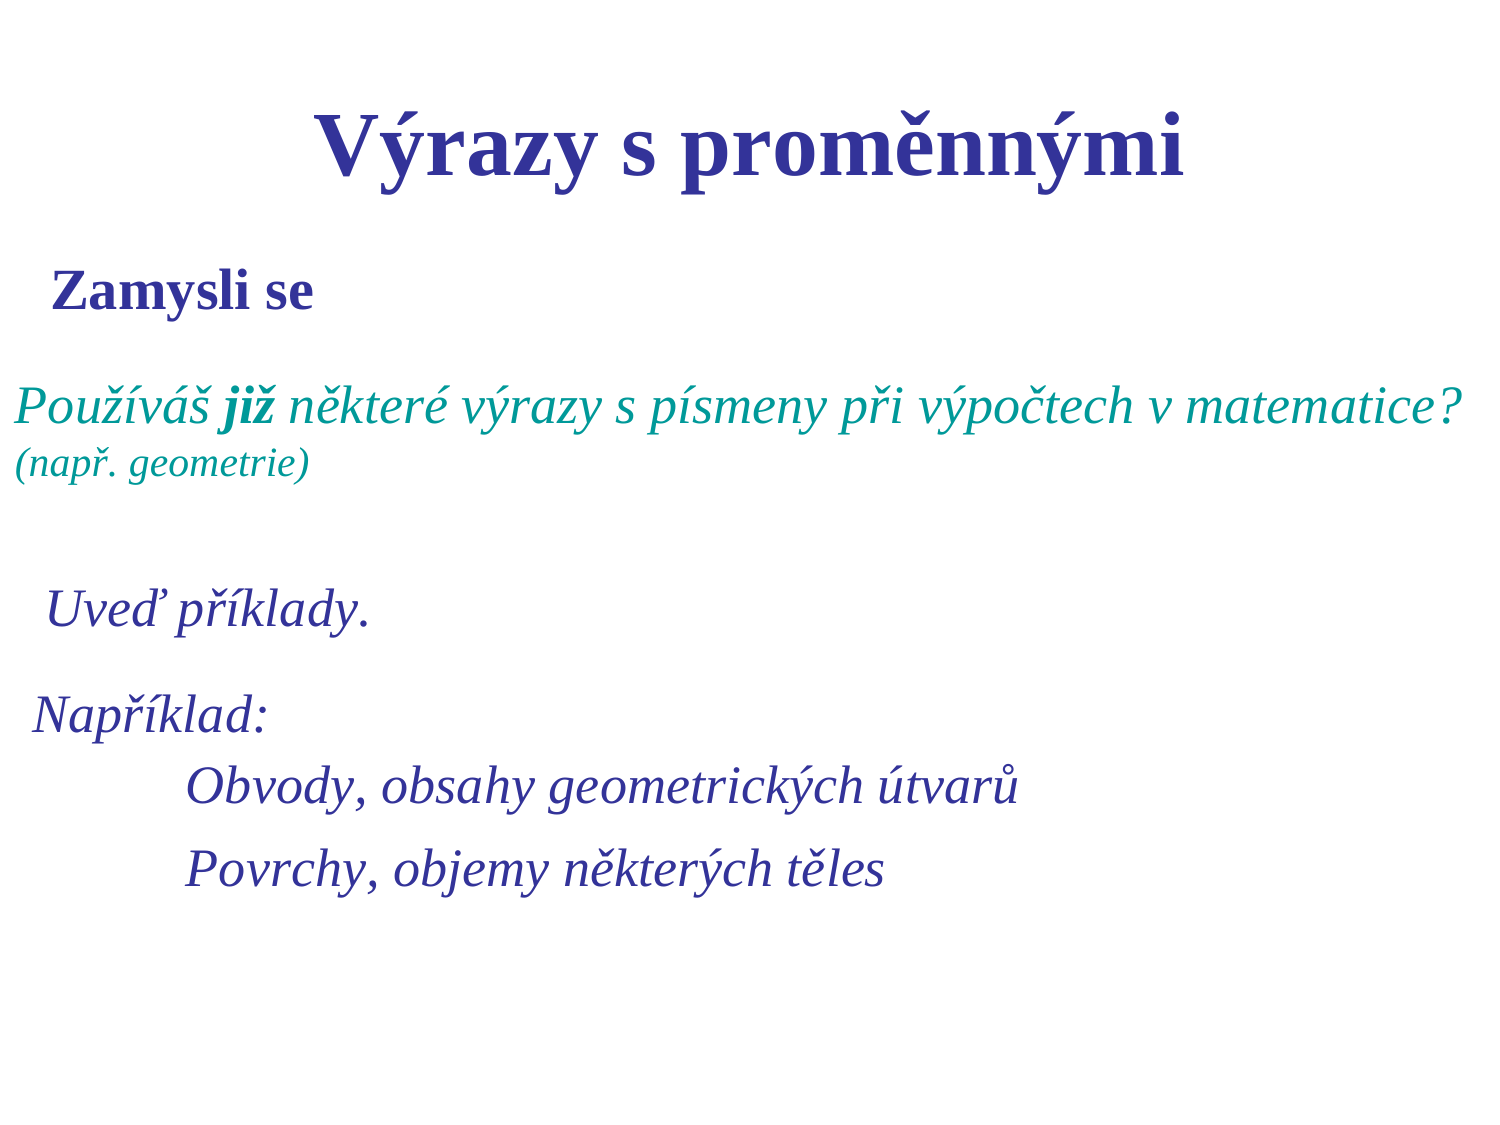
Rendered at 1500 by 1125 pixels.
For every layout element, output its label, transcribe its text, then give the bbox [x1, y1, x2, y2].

text_box Obvody, obsahy geometrických útvarů [171, 742, 1223, 823]
text_box Používáš již některé výrazy s písmeny při výpočtech v matematice? (např. geometrie) [0, 361, 1500, 493]
text_box Například: [17, 671, 314, 752]
text_box Uveď příklady. [29, 564, 550, 646]
title Výrazy s proměnnými [75, 45, 1426, 233]
text_box Povrchy, objemy některých těles [171, 824, 1223, 906]
text_box Zamysli se [35, 243, 1377, 329]
